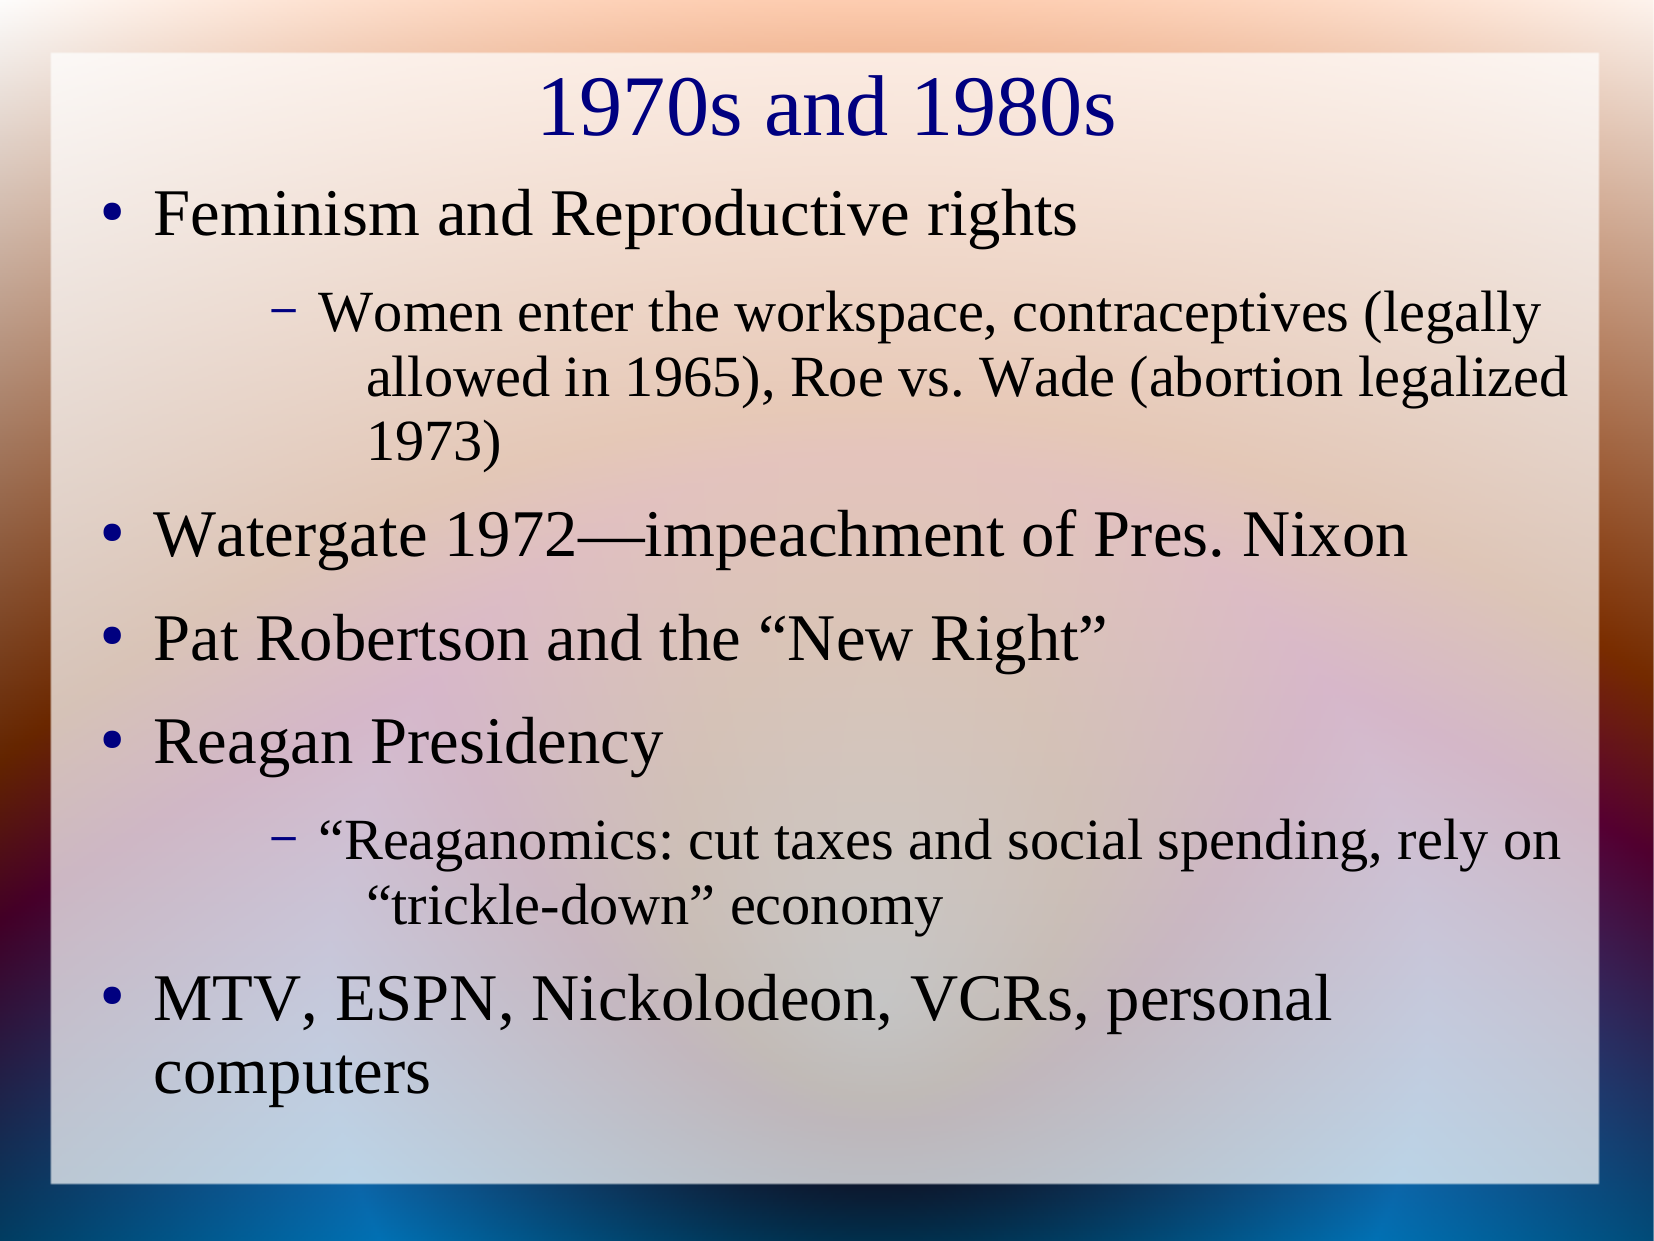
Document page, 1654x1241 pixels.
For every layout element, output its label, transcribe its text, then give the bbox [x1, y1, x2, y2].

picture [0, 0, 1654, 1241]
list Feminism and Reproductive rights Women enter the workspace, contraceptives (legally allowed in 1965), Roe vs. Wade (abortion legalized 1973) Watergate 1972—impeachment of Pres. Nixon Pat Robertson and the “New Right” Reagan Presidency “Reaganomics: cut taxes and social spending, rely on “trickle-down” economy MTV, ESPN, Nickolodeon, VCRs, personal computers [82, 176, 1571, 1114]
title 1970s and 1980s [82, 3, 1571, 176]
